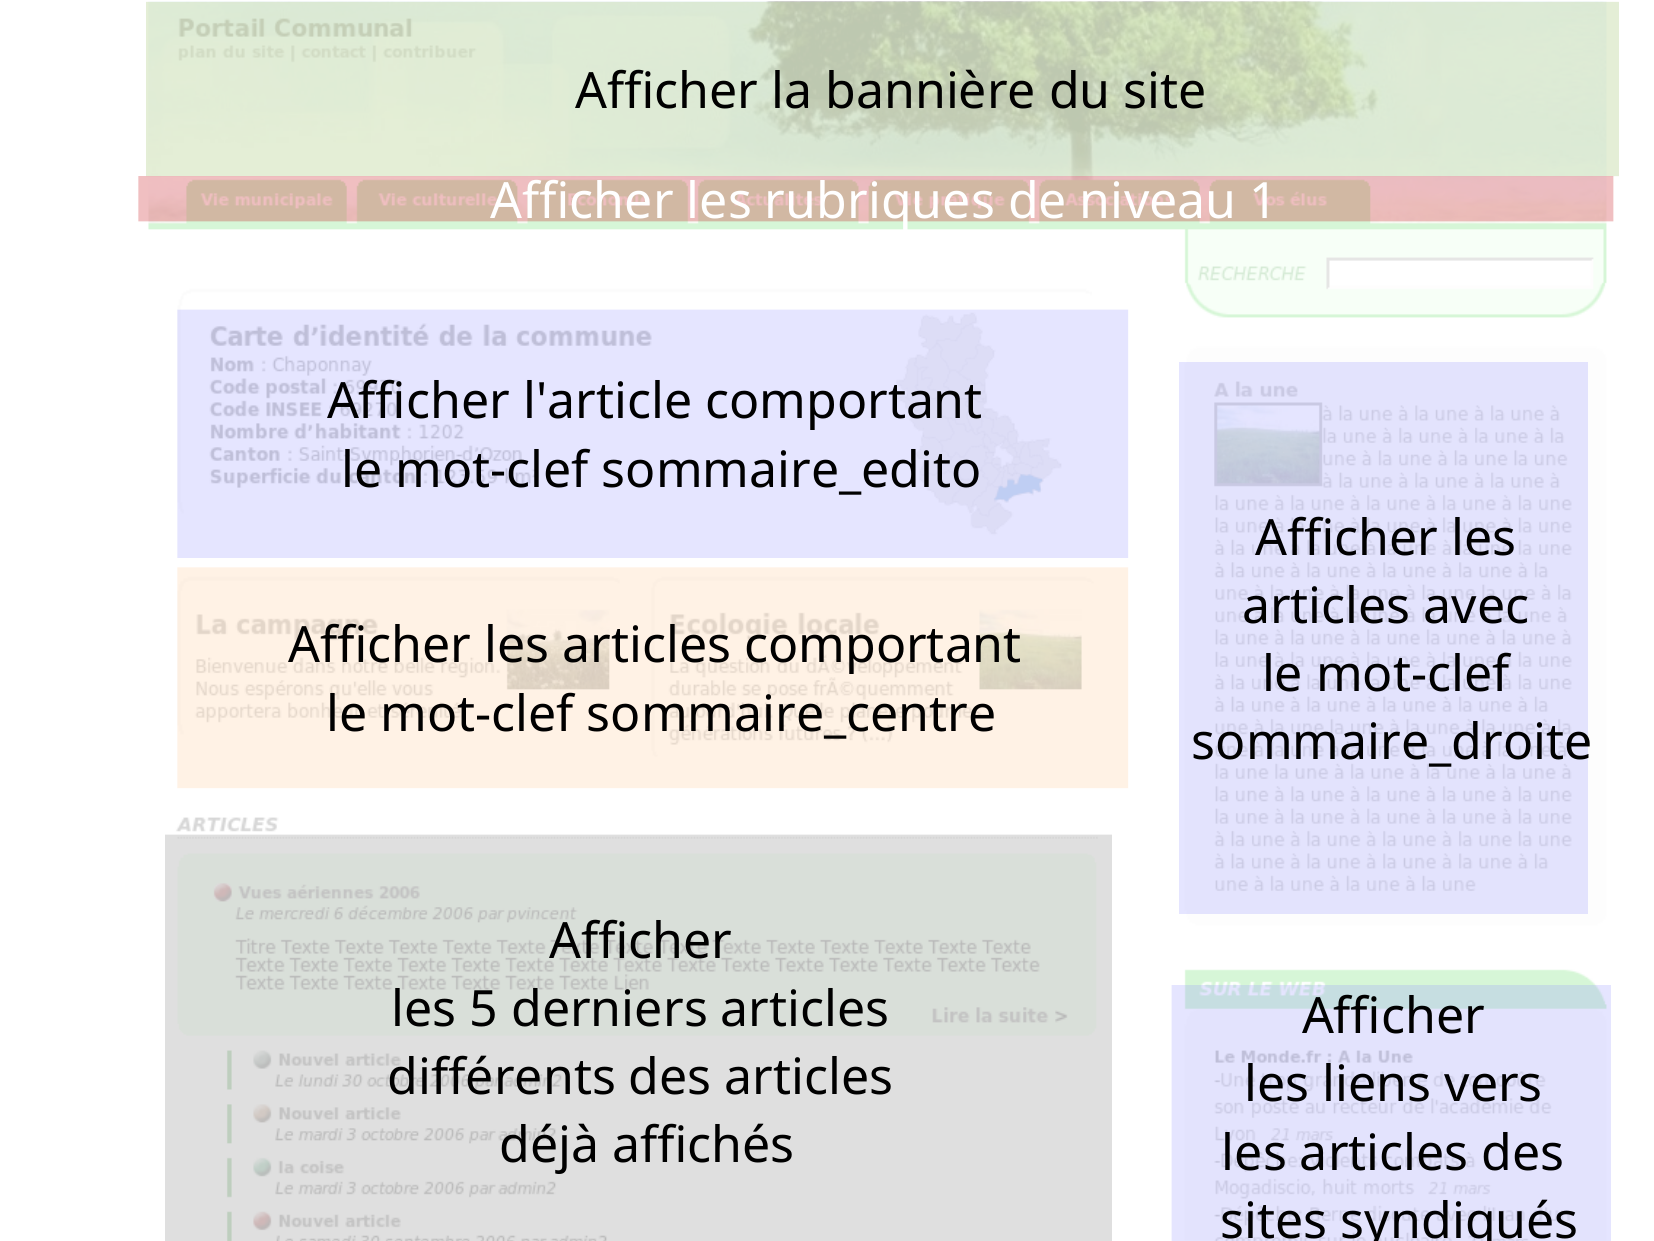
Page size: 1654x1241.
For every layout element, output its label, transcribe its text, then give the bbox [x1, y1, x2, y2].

text_box Afficher les 5 derniers articles différents des articles déjà affichés [165, 834, 1112, 1241]
text_box Afficher les articles comportant le mot-clef sommaire_centre [177, 567, 1129, 789]
text_box Afficher l'article comportant le mot-clef sommaire_edito [177, 309, 1129, 558]
text_box Afficher les liens vers les articles des sites syndiqués [1171, 985, 1611, 1241]
text_box Afficher la bannière du site [146, 1, 1619, 177]
text_box Afficher les rubriques de niveau 1 [138, 176, 1614, 222]
text_box Afficher les articles avec le mot-clef sommaire_droite [1179, 362, 1588, 914]
picture [0, 1, 1654, 1241]
